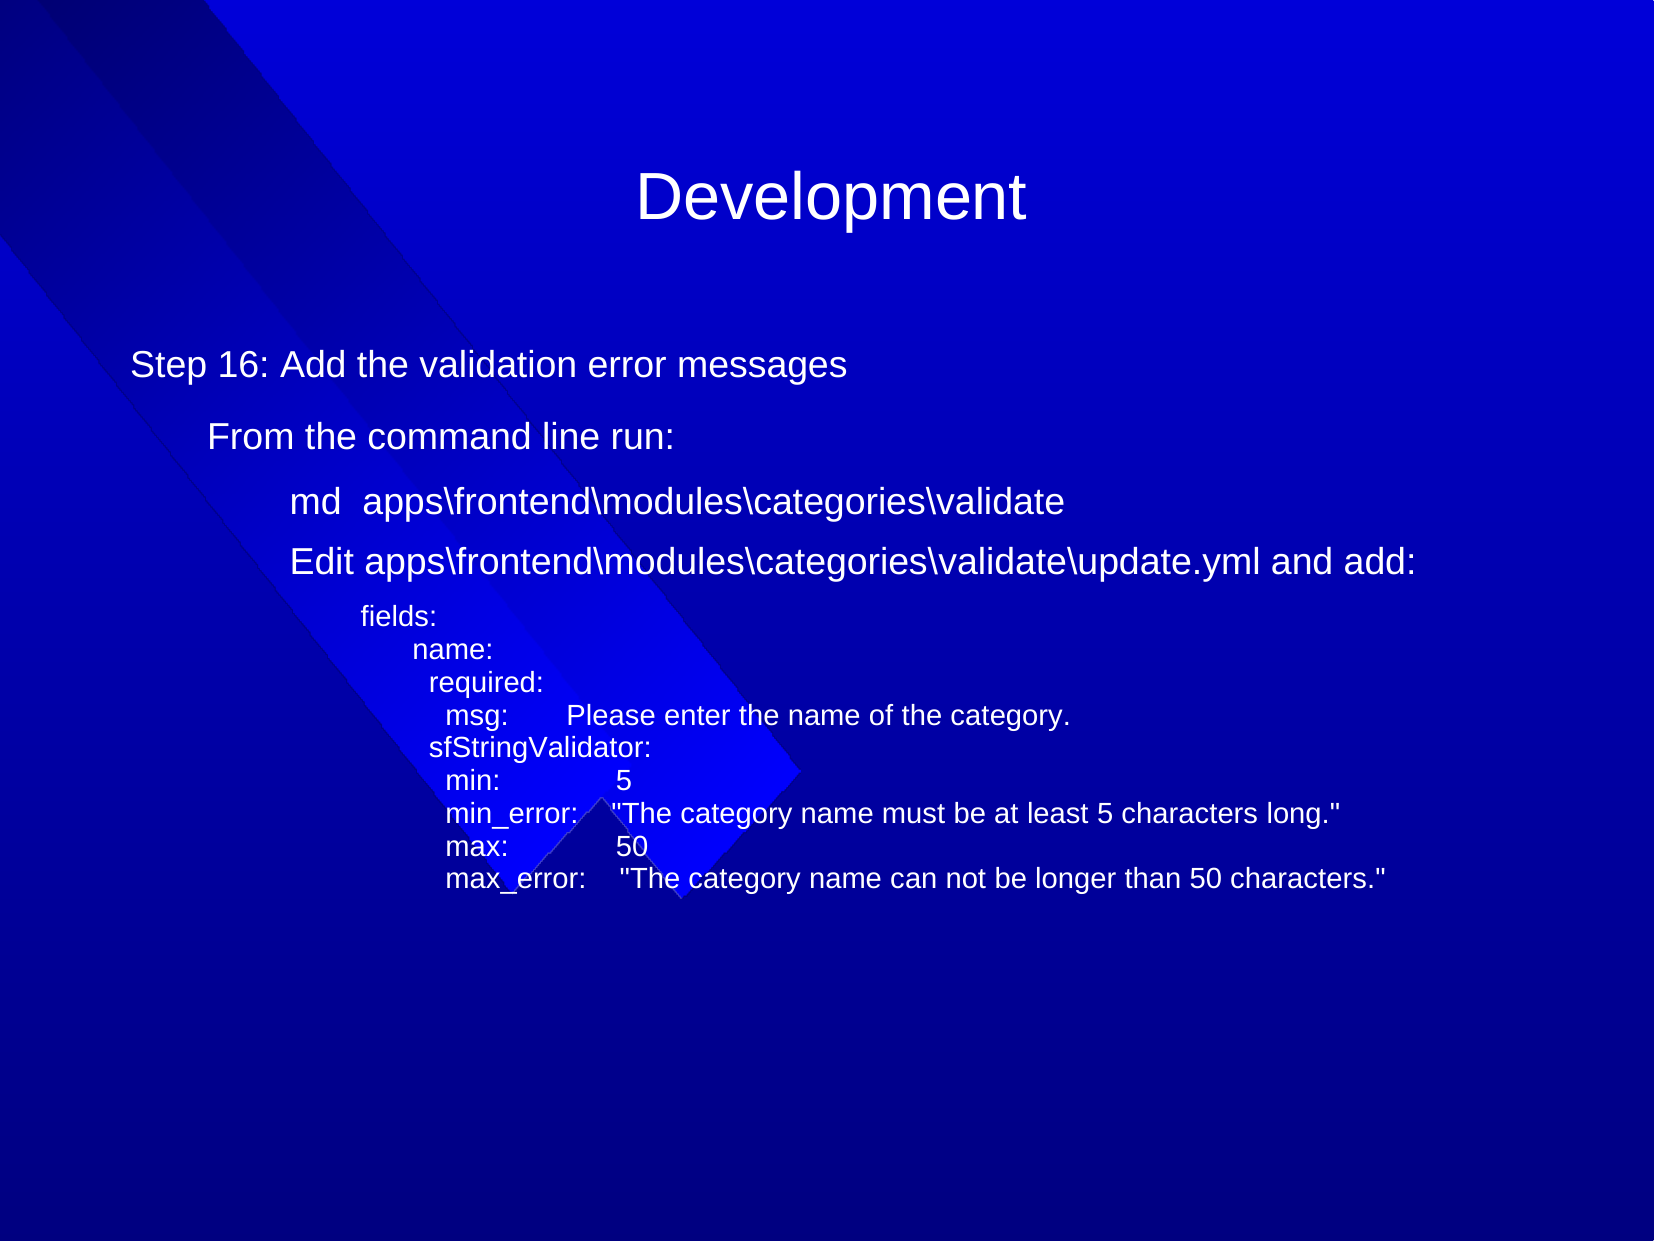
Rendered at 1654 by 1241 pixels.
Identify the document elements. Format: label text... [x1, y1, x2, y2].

list Step 16: Add the validation error messages From the command line run: md apps\frontend\modules\categories\validate Edit apps\frontend\modules\categories\validate\update.yml and add: fields: name: required: msg: Please enter the name of the category. sfStringValidator: min: 5 min_error: "The category name must be at least 5 characters long." max: 50 max_error: "The category name can not be longer than 50 characters." [112, 343, 1525, 1126]
title Development [125, 92, 1538, 301]
